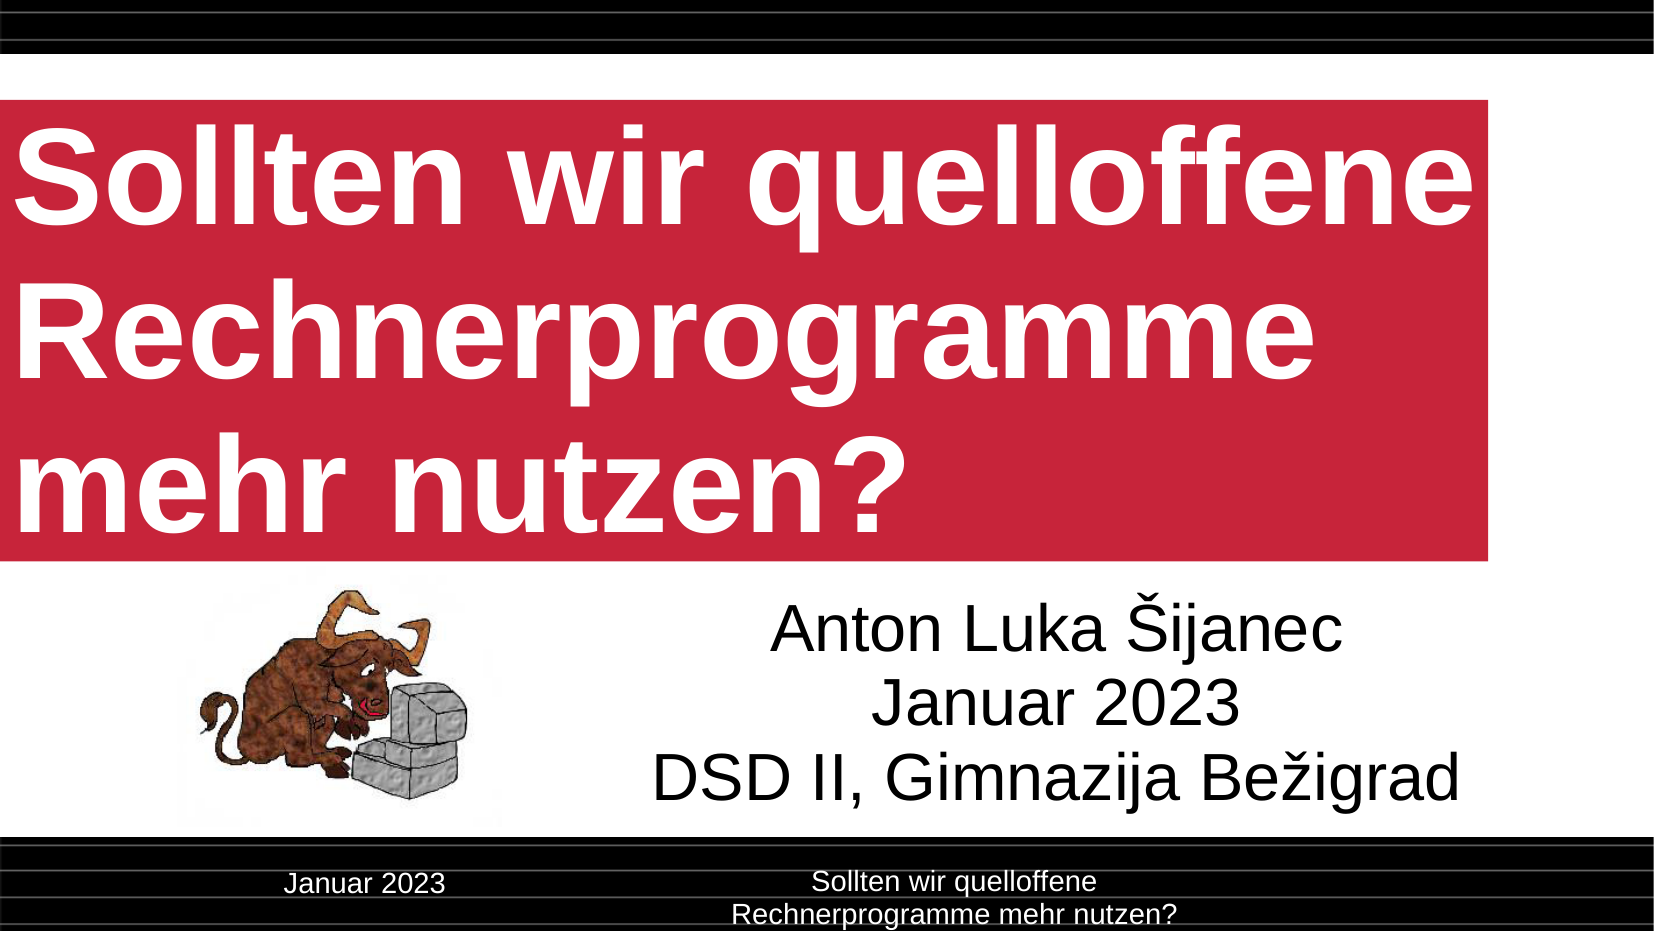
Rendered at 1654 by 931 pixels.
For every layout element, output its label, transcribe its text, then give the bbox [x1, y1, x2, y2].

subtitle Anton Luka Šijanec Januar 2023 DSD II, Gimnazija Bežigrad [625, 590, 1489, 815]
title Sollten wir quelloffene Rechnerprogramme mehr nutzen? [0, 99, 1489, 562]
picture [0, 837, 1654, 931]
picture [177, 566, 502, 827]
picture [0, 0, 1654, 54]
